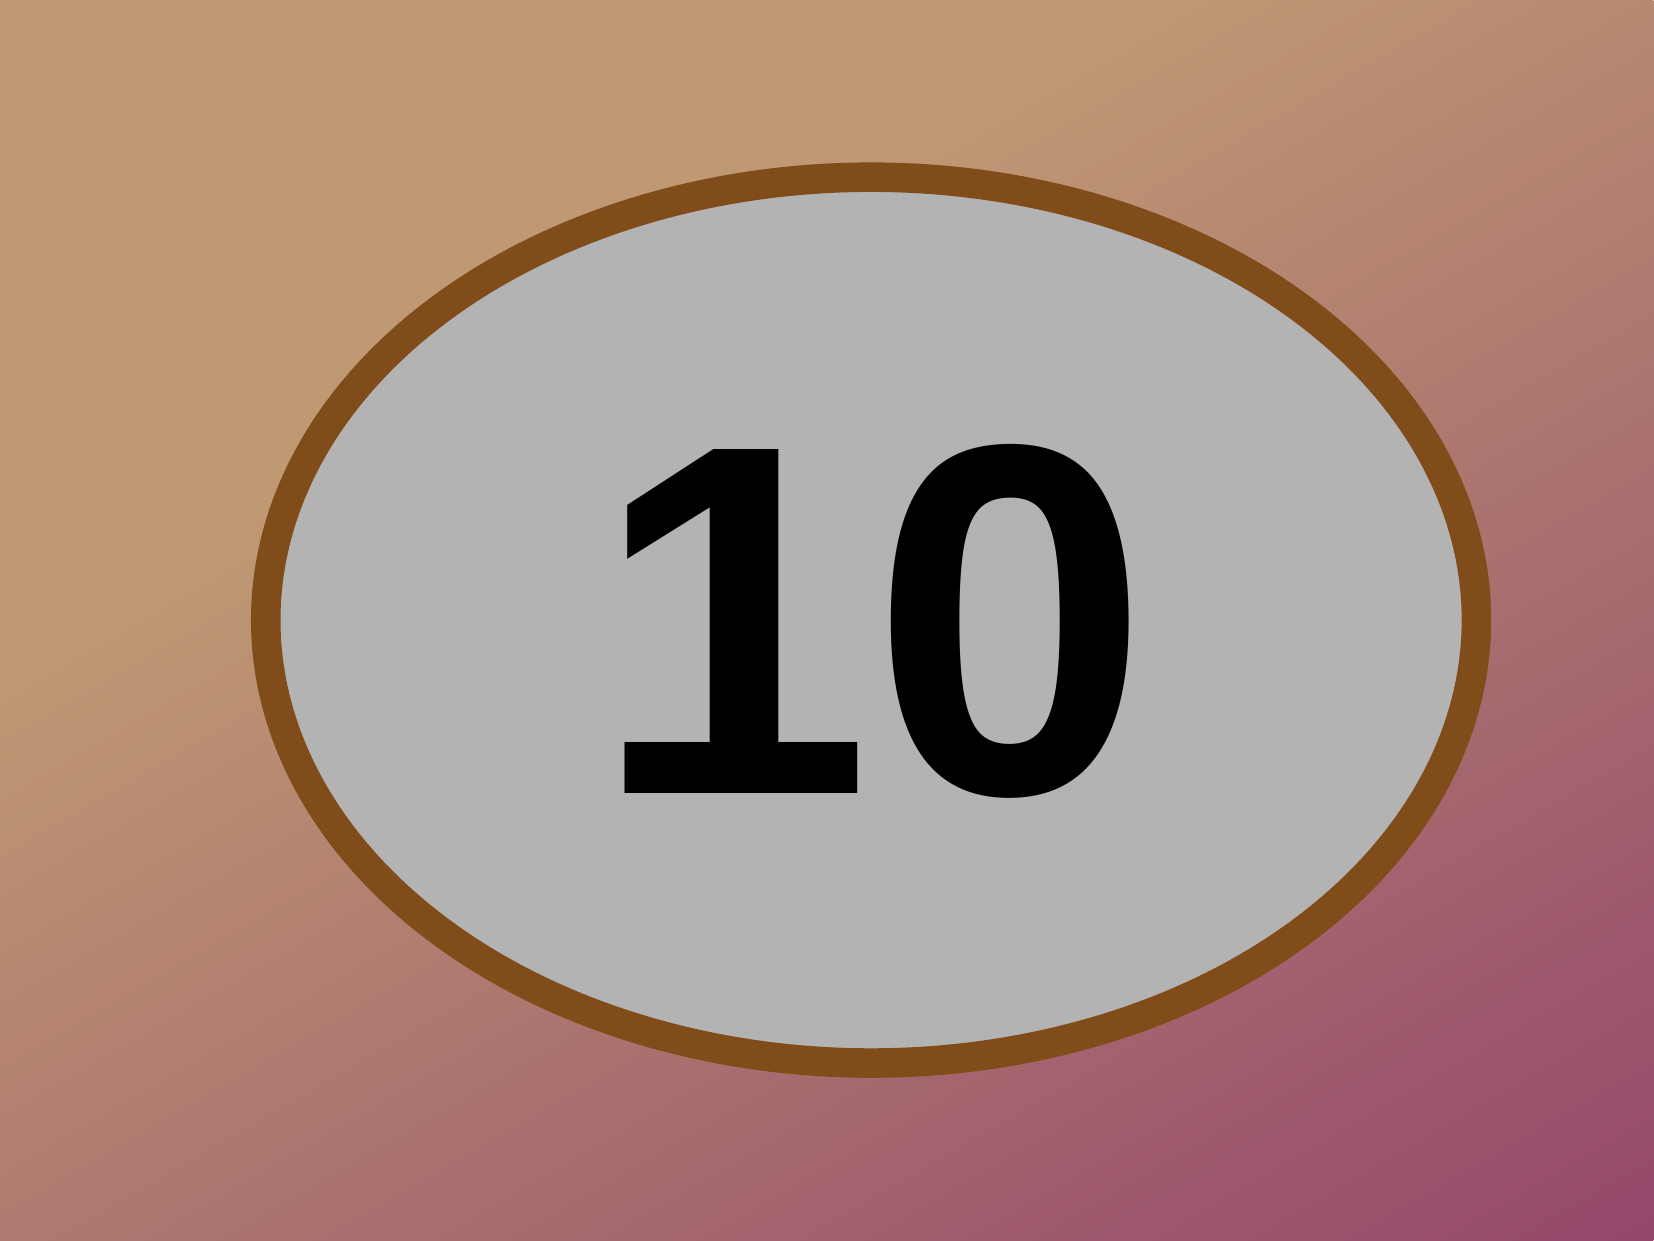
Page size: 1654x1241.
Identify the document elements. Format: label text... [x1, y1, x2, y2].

text_box 10 [265, 177, 1477, 1064]
